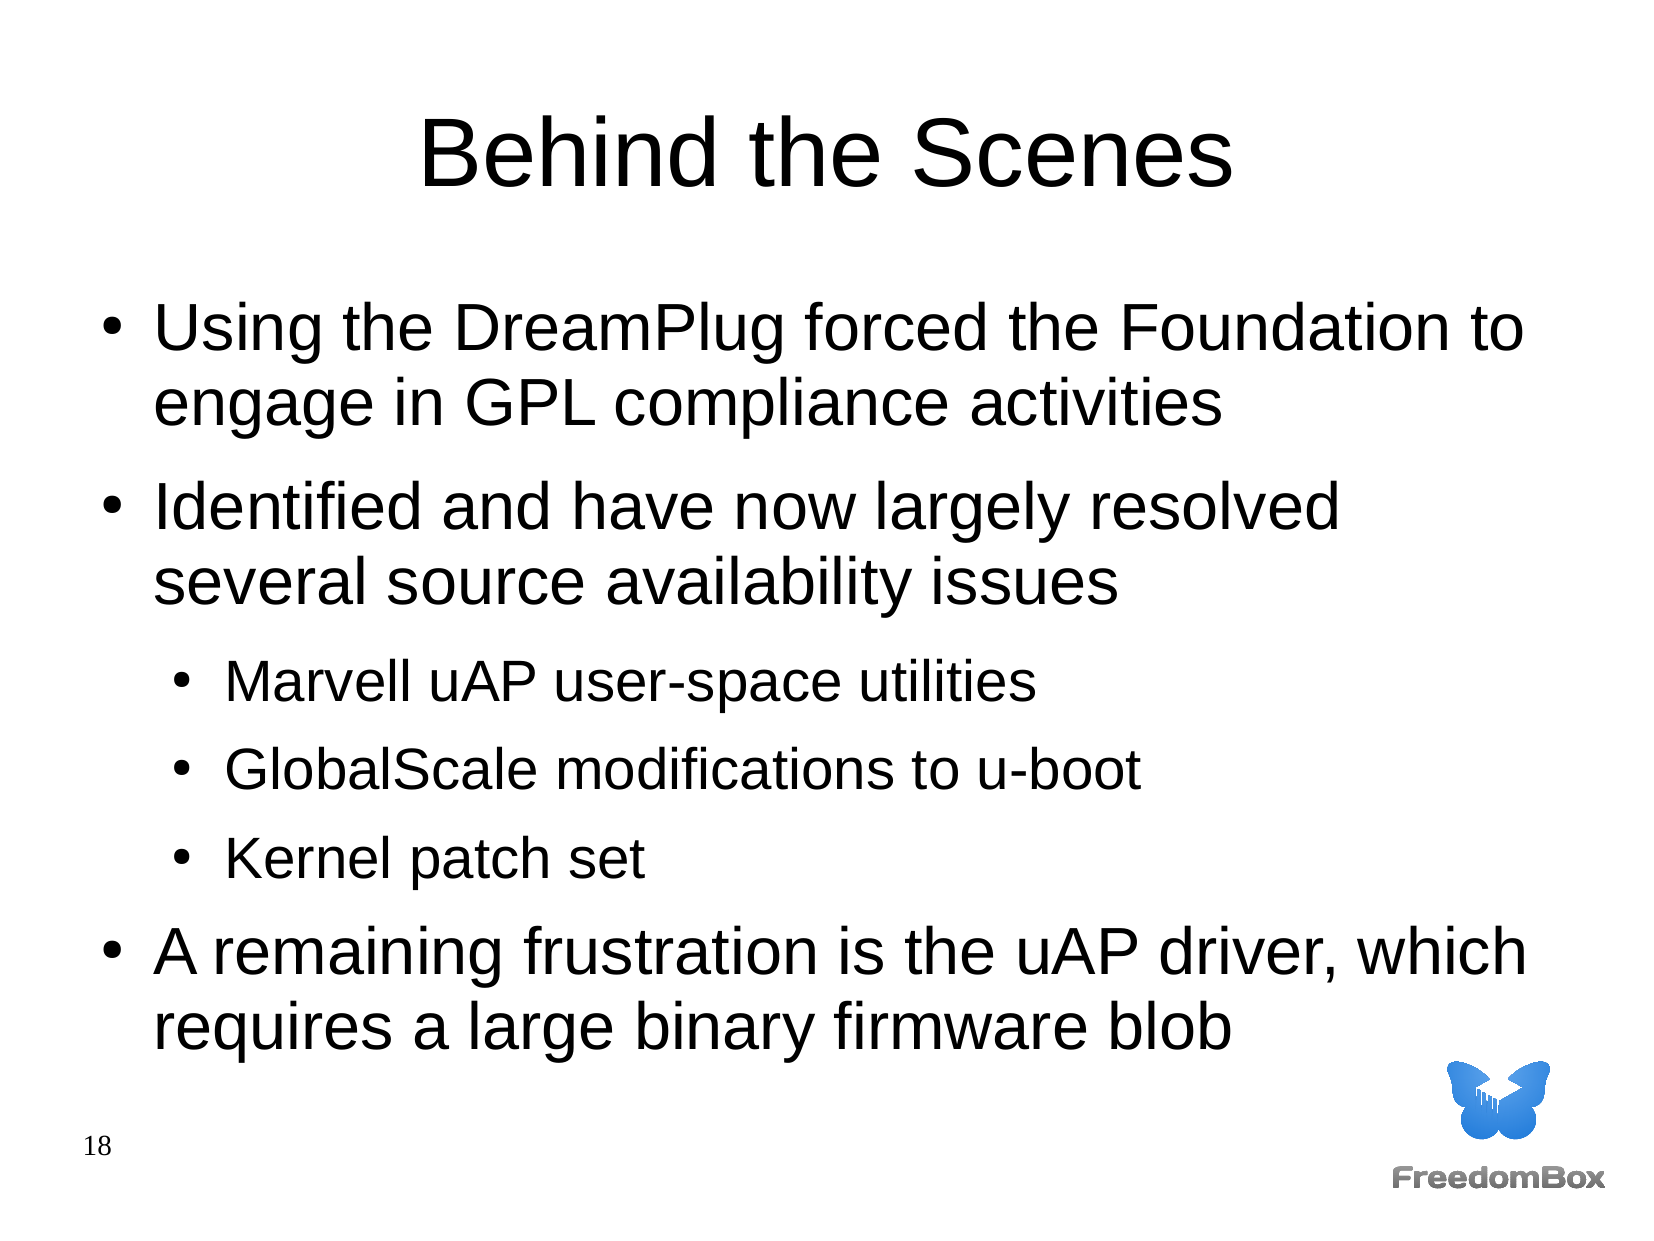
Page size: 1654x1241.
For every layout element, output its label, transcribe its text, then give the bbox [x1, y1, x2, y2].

list Using the DreamPlug forced the Foundation to engage in GPL compliance activities Identified and have now largely resolved several source availability issues Marvell uAP user-space utilities GlobalScale modifications to u-boot Kernel patch set A remaining frustration is the uAP driver, which requires a large binary firmware blob [82, 290, 1571, 1109]
title Behind the Scenes [82, 49, 1571, 257]
